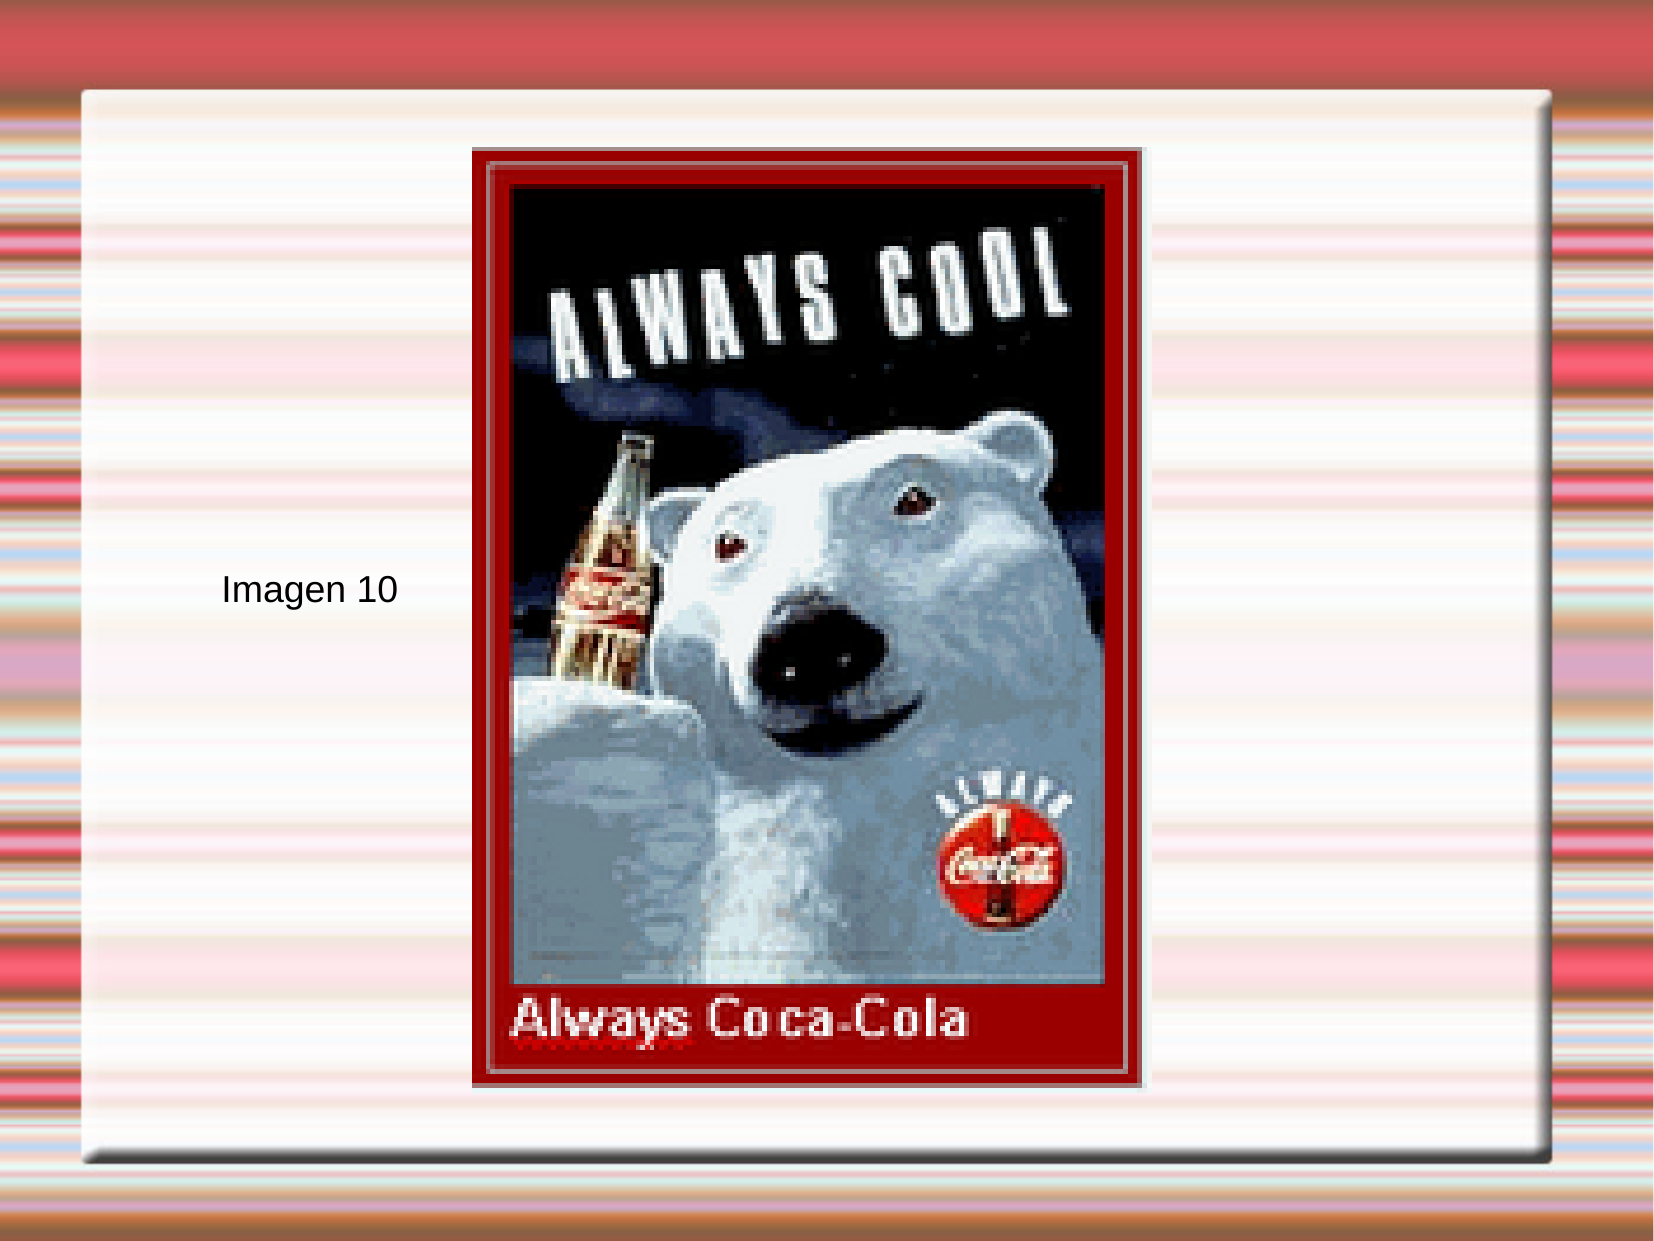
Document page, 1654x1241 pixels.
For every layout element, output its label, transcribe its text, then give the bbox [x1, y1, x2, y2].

text_box Imagen 10 [206, 561, 443, 618]
picture [0, 0, 1654, 1241]
